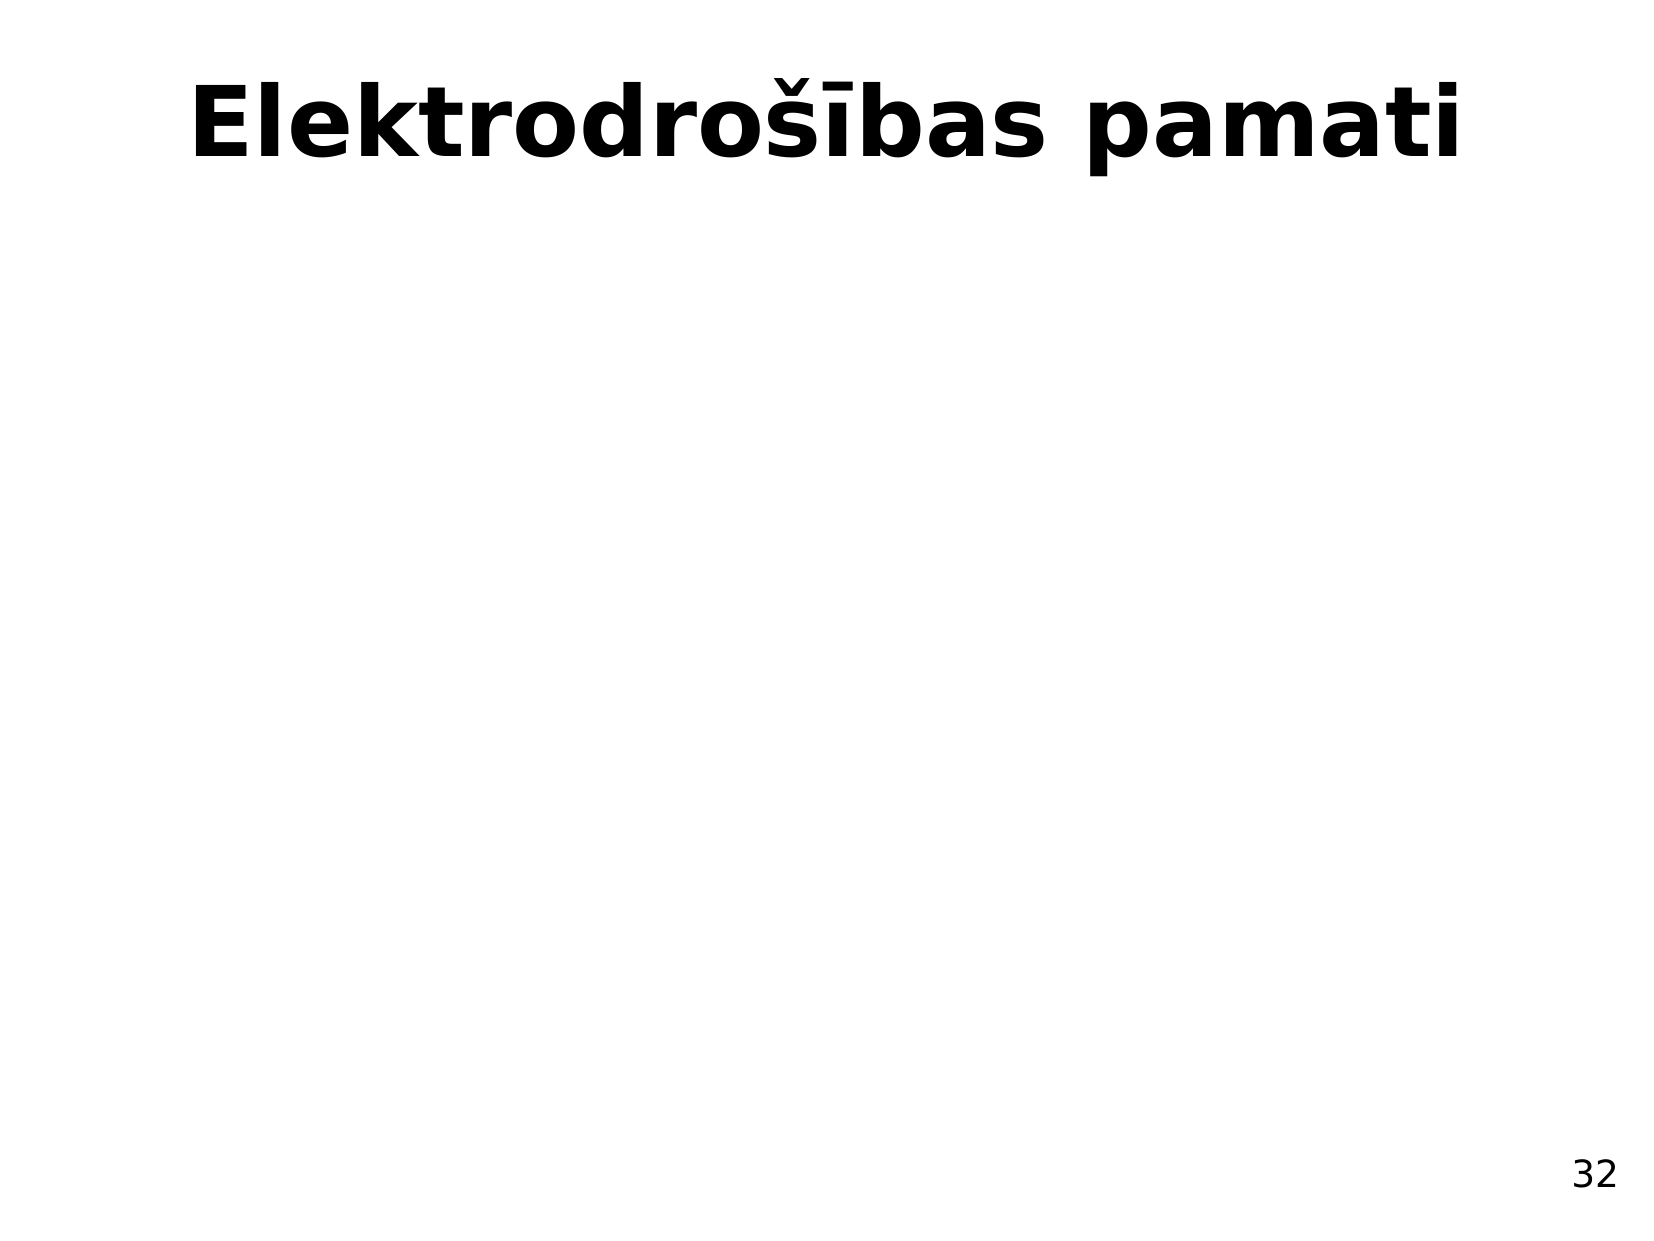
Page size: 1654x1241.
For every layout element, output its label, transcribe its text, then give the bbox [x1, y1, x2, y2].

title Elektrodrošības pamati [82, 49, 1571, 196]
